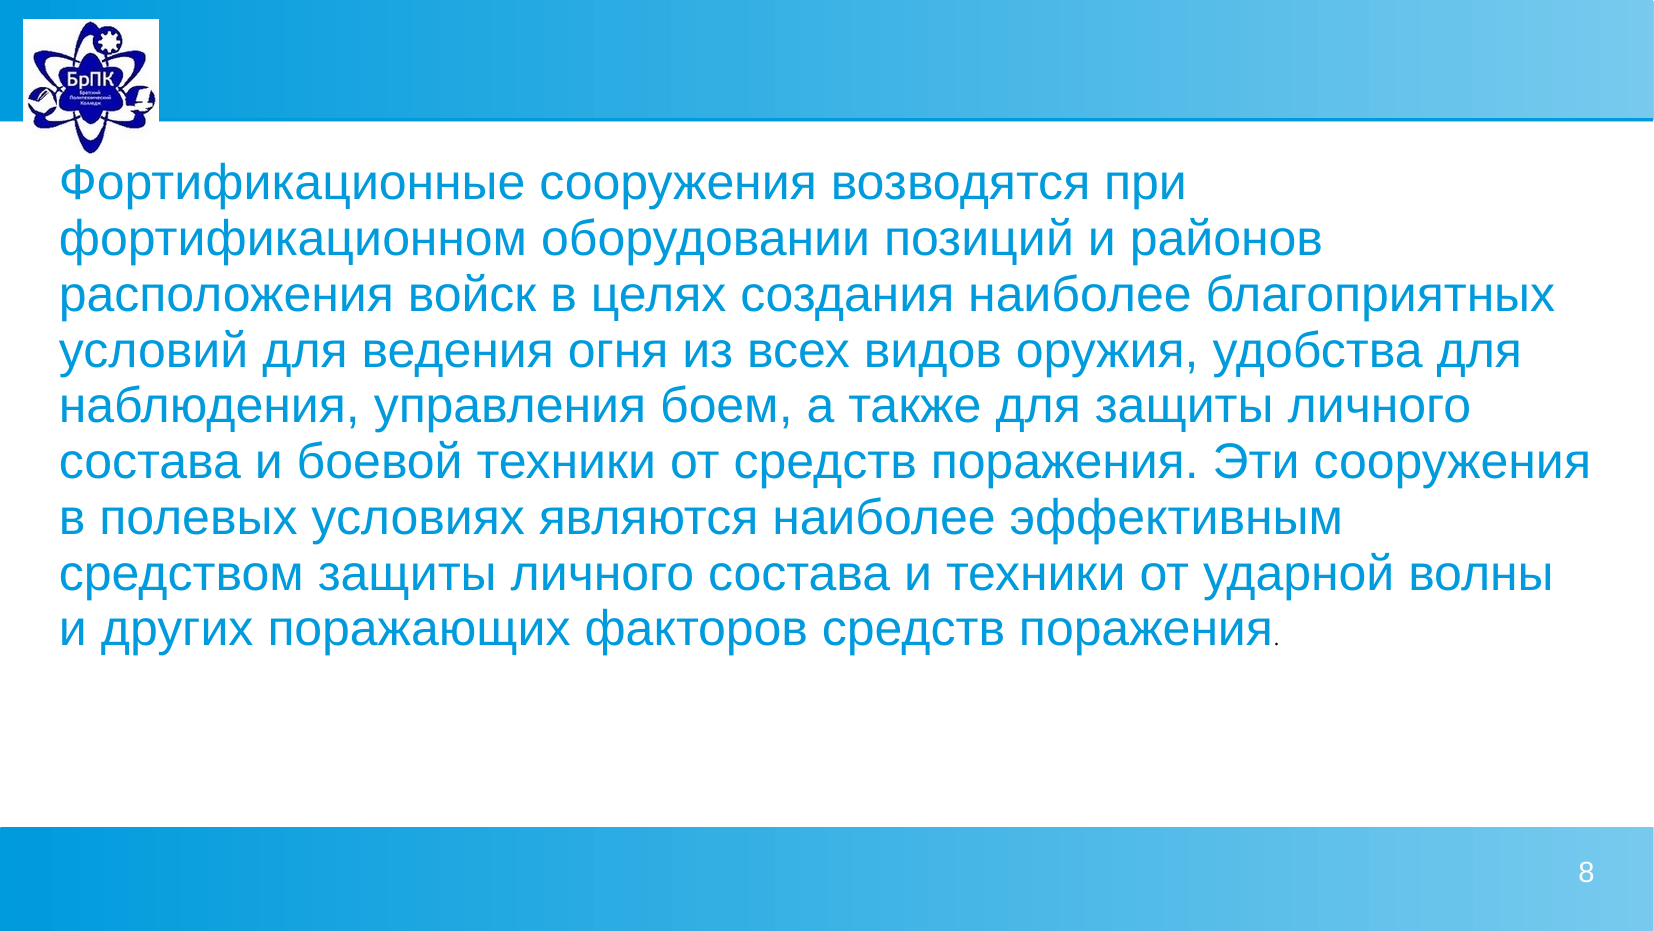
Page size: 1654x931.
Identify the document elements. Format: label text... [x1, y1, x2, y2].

picture [23, 20, 159, 155]
list Фортификационные сооружения возводятся при фортификационном оборудовании позиций и районов расположения войск в целях создания наиболее благоприятных условий для ведения огня из всех видов оружия, удобства для наблюдения, управления боем, а также для защиты личного состава и боевой техники от средств поражения. Эти сооружения в полевых условиях являются наиболее эффективным средством защиты личного состава и техники от ударной волны и других поражающих факторов средств поражения. [59, 154, 1595, 788]
